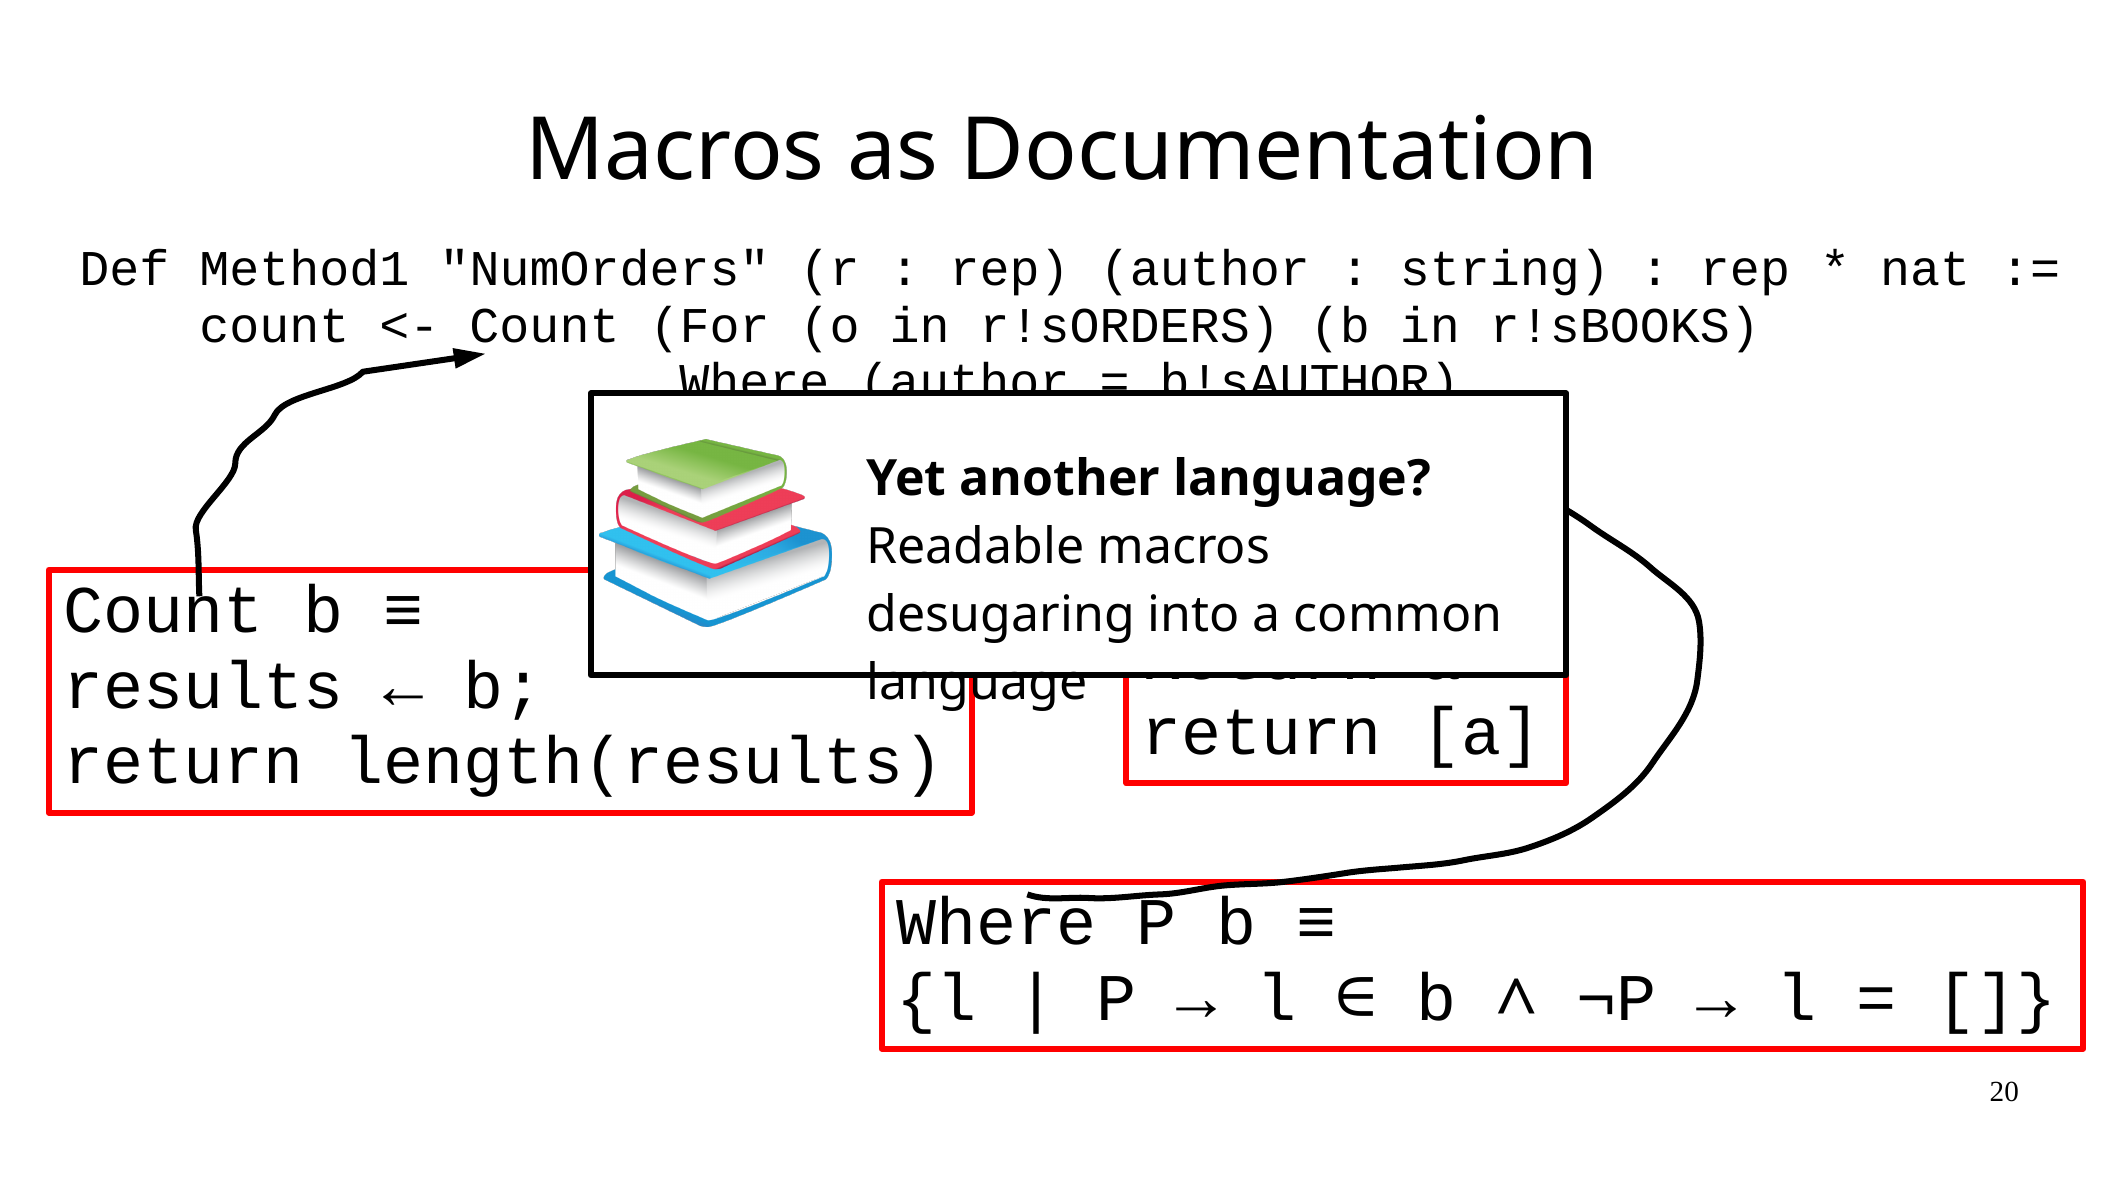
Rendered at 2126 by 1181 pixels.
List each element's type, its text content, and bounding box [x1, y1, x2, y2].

text_box Def Method1 "NumOrders" (r : rep) (author : string) : rep * nat := count <- Count (For (o in r!sORDERS) (b in r!sBOOKS) Where (author = b!sAUTHOR) Where (o!sISBN = b!sISBN) Return ()); ret (r, count) [64, 236, 2095, 552]
text_box Count b ≡ results ← b; return length(results) [48, 569, 972, 813]
text_box [590, 393, 1567, 676]
title Macros as Documentation [106, 47, 2020, 236]
text_box Return a ≡ return [a] [1126, 676, 1567, 784]
text_box Yet another language? Readable macros desugaring into a common language [851, 434, 1532, 625]
text_box Where P b ≡ {l | P → l ∈ b ∧ ¬P → l = []} [881, 881, 2084, 1049]
picture [599, 439, 832, 627]
